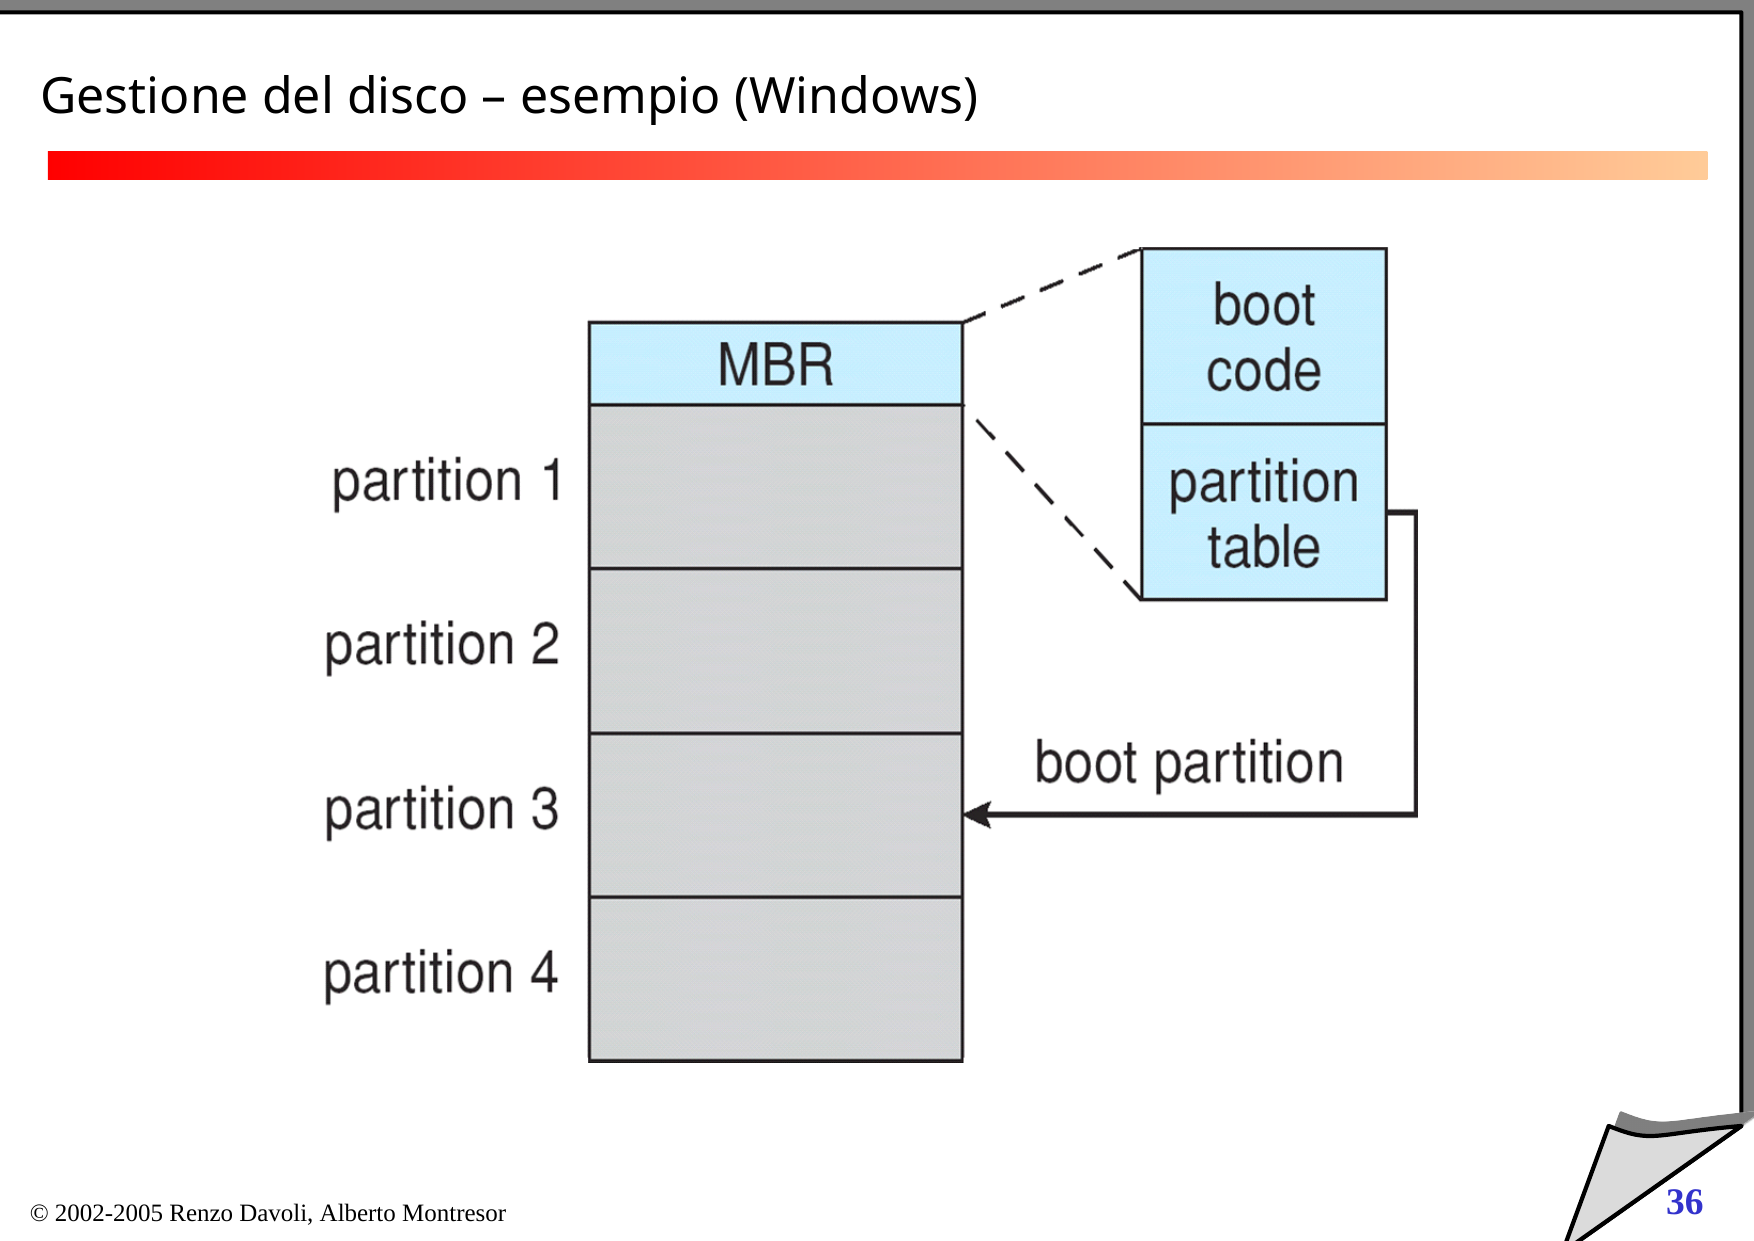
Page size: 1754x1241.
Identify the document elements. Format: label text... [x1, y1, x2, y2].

title Gestione del disco – esempio (Windows) [40, 49, 1714, 144]
picture [323, 245, 1418, 1063]
